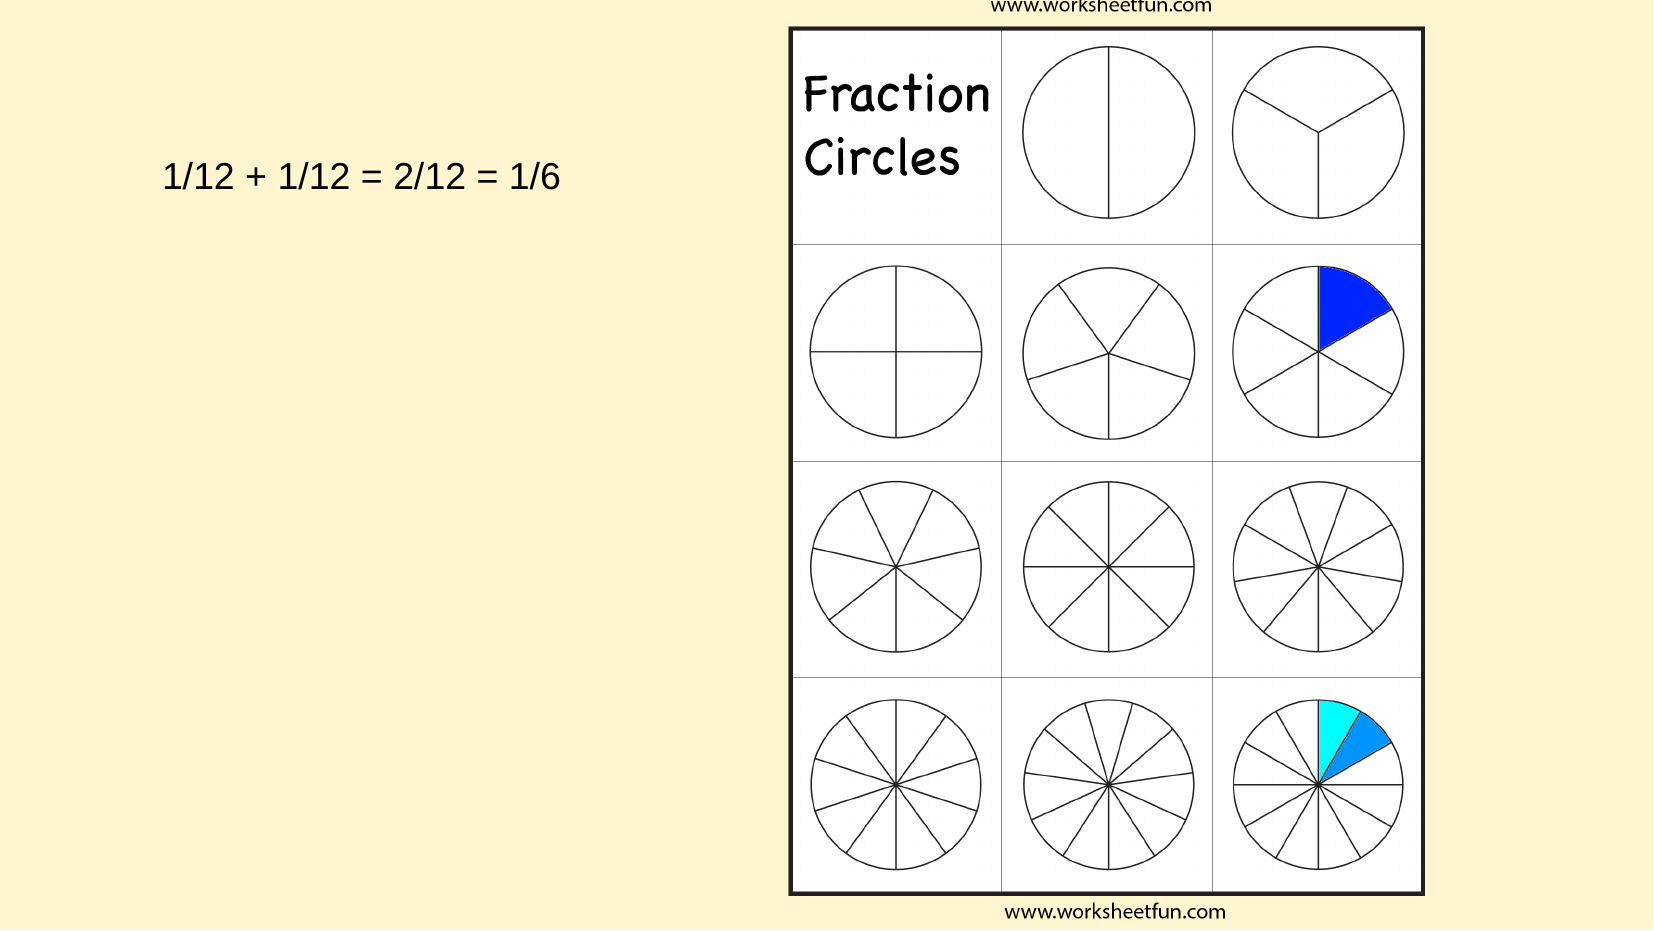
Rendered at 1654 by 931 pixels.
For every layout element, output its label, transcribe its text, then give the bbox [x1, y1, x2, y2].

text_box 1/12 + 1/12 = 2/12 = 1/6 [147, 147, 577, 205]
picture [788, 0, 1425, 924]
